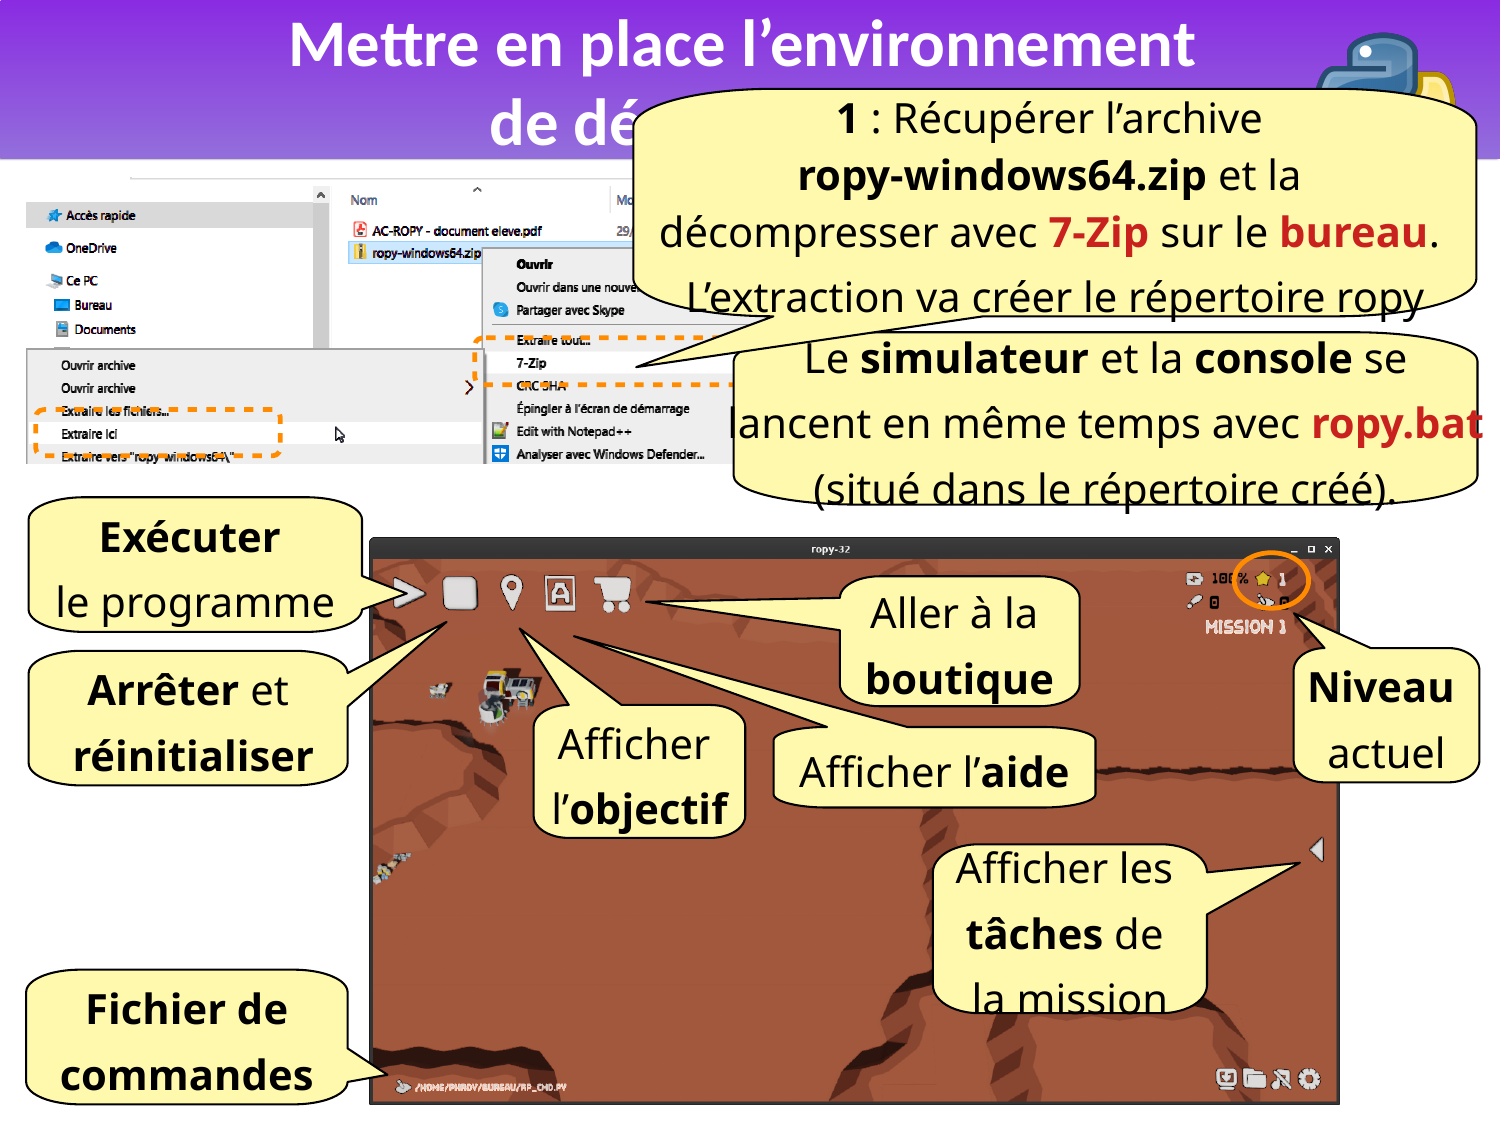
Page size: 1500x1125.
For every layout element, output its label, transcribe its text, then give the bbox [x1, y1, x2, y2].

text_box Afficher les tâches de la mission [932, 844, 1300, 1014]
text_box Mettre en place l’environnement de développement [0, 0, 1500, 159]
text_box 1 : Récupérer l’archive ropy-windows64.zip et la décompresser avec 7-Zip sur le bureau. L’extraction va créer le répertoire ropy [633, 88, 1477, 368]
picture [1305, 29, 1465, 111]
picture [26, 177, 768, 464]
text_box Arrêter et réinitialiser [28, 621, 447, 786]
text_box Afficher l’objectif [519, 628, 746, 838]
text_box Fichier de commandes [26, 969, 388, 1105]
text_box Le simulateur et la console se lancent en même temps avec ropy.bat (situé dans le répertoire créé). [733, 332, 1478, 505]
picture [369, 537, 1340, 1105]
text_box Niveau actuel [1293, 613, 1480, 783]
text_box Aller à la boutique [645, 576, 1080, 707]
text_box Afficher l’aide [573, 636, 1096, 808]
text_box Exécuter le programme [28, 497, 407, 632]
